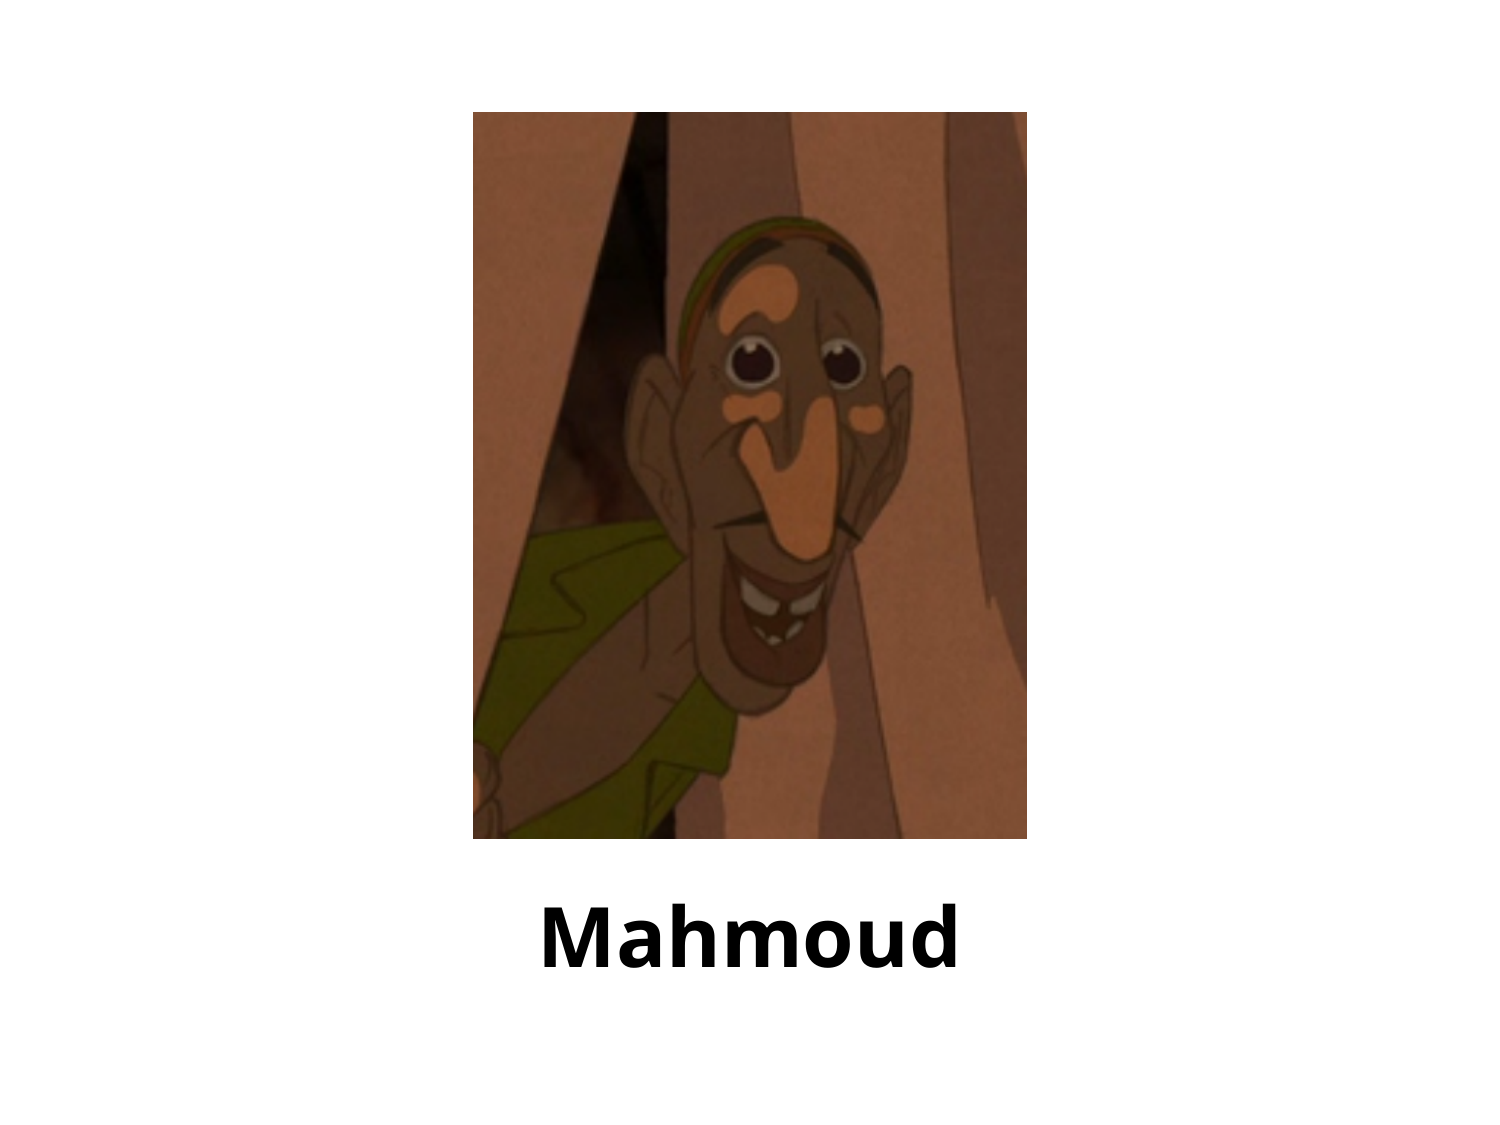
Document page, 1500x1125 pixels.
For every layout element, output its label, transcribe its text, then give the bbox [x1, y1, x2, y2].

text_box Mahmoud [0, 876, 1500, 992]
picture [473, 112, 1027, 839]
